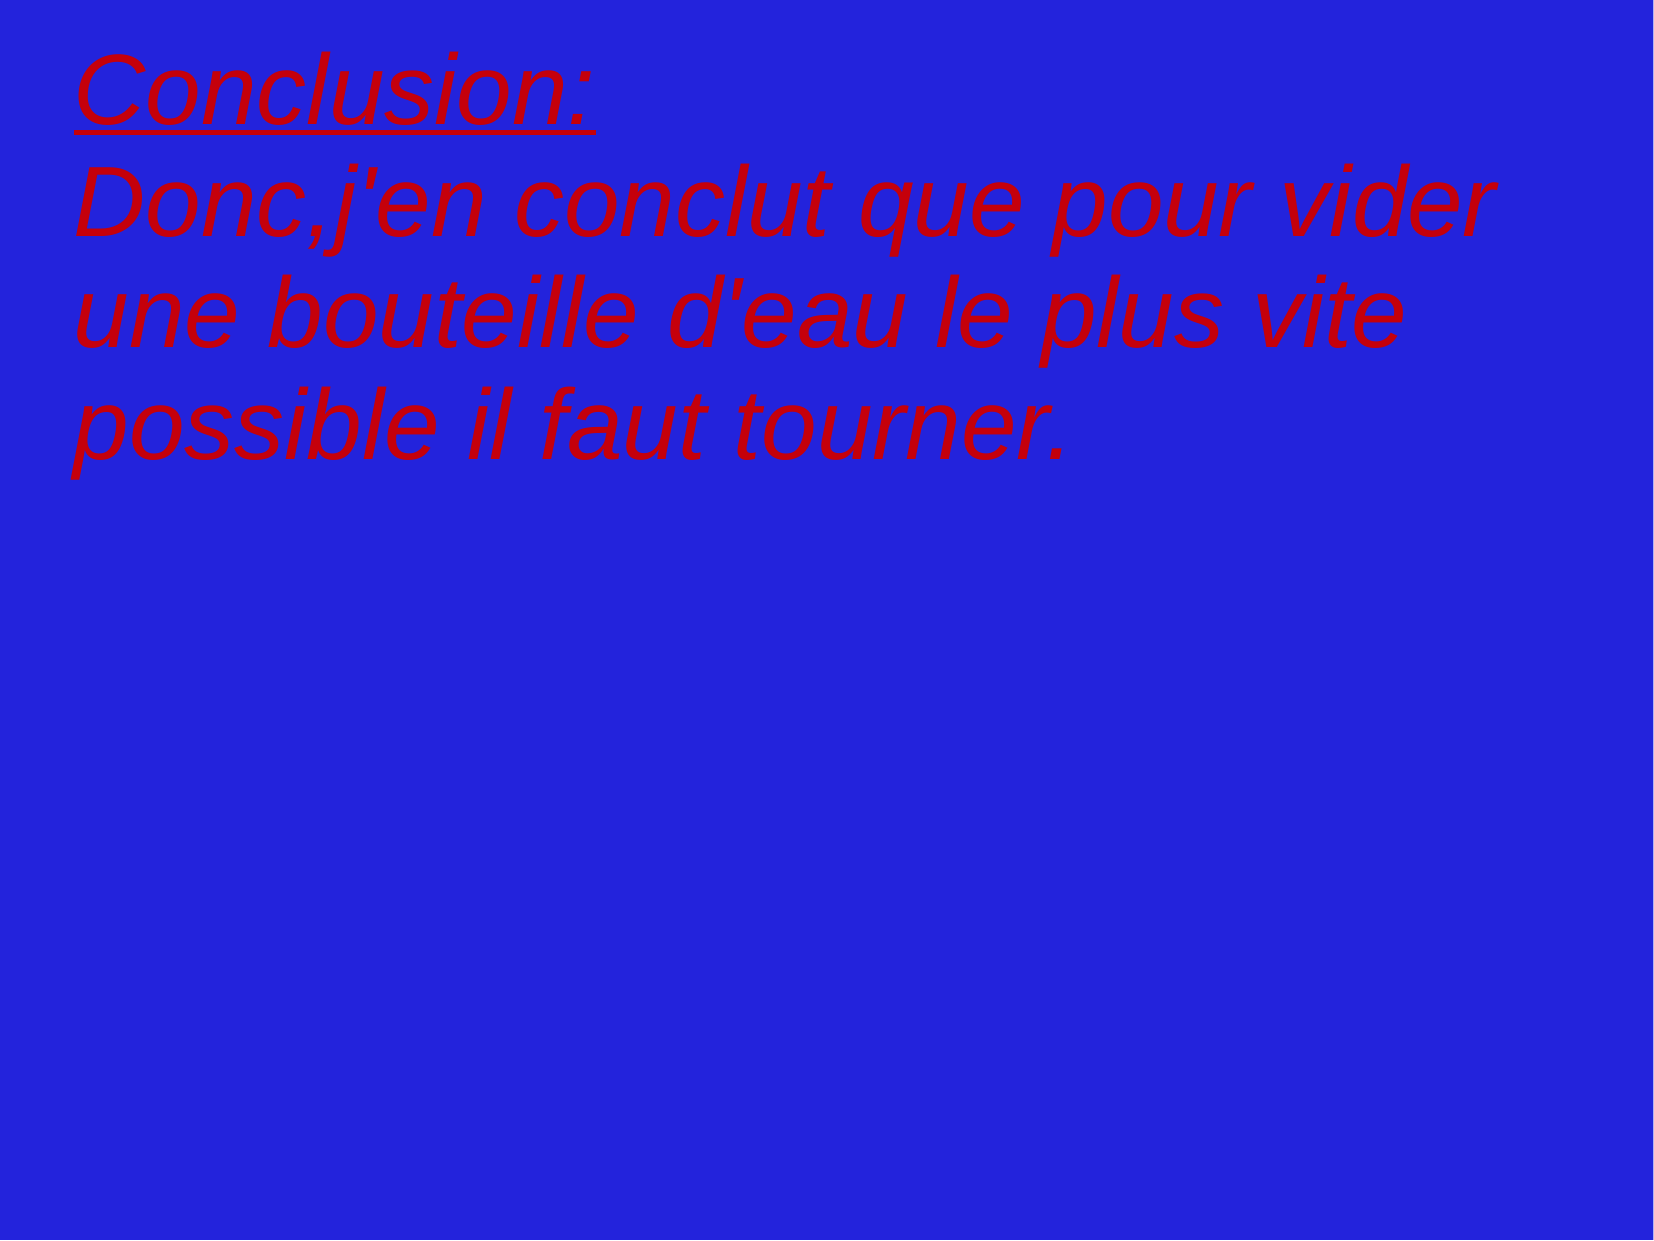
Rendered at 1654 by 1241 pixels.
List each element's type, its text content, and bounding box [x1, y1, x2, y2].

text_box Conclusion: Donc,j'en conclut que pour vider une bouteille d'eau le plus vite possible il faut tourner. [59, 26, 1564, 489]
